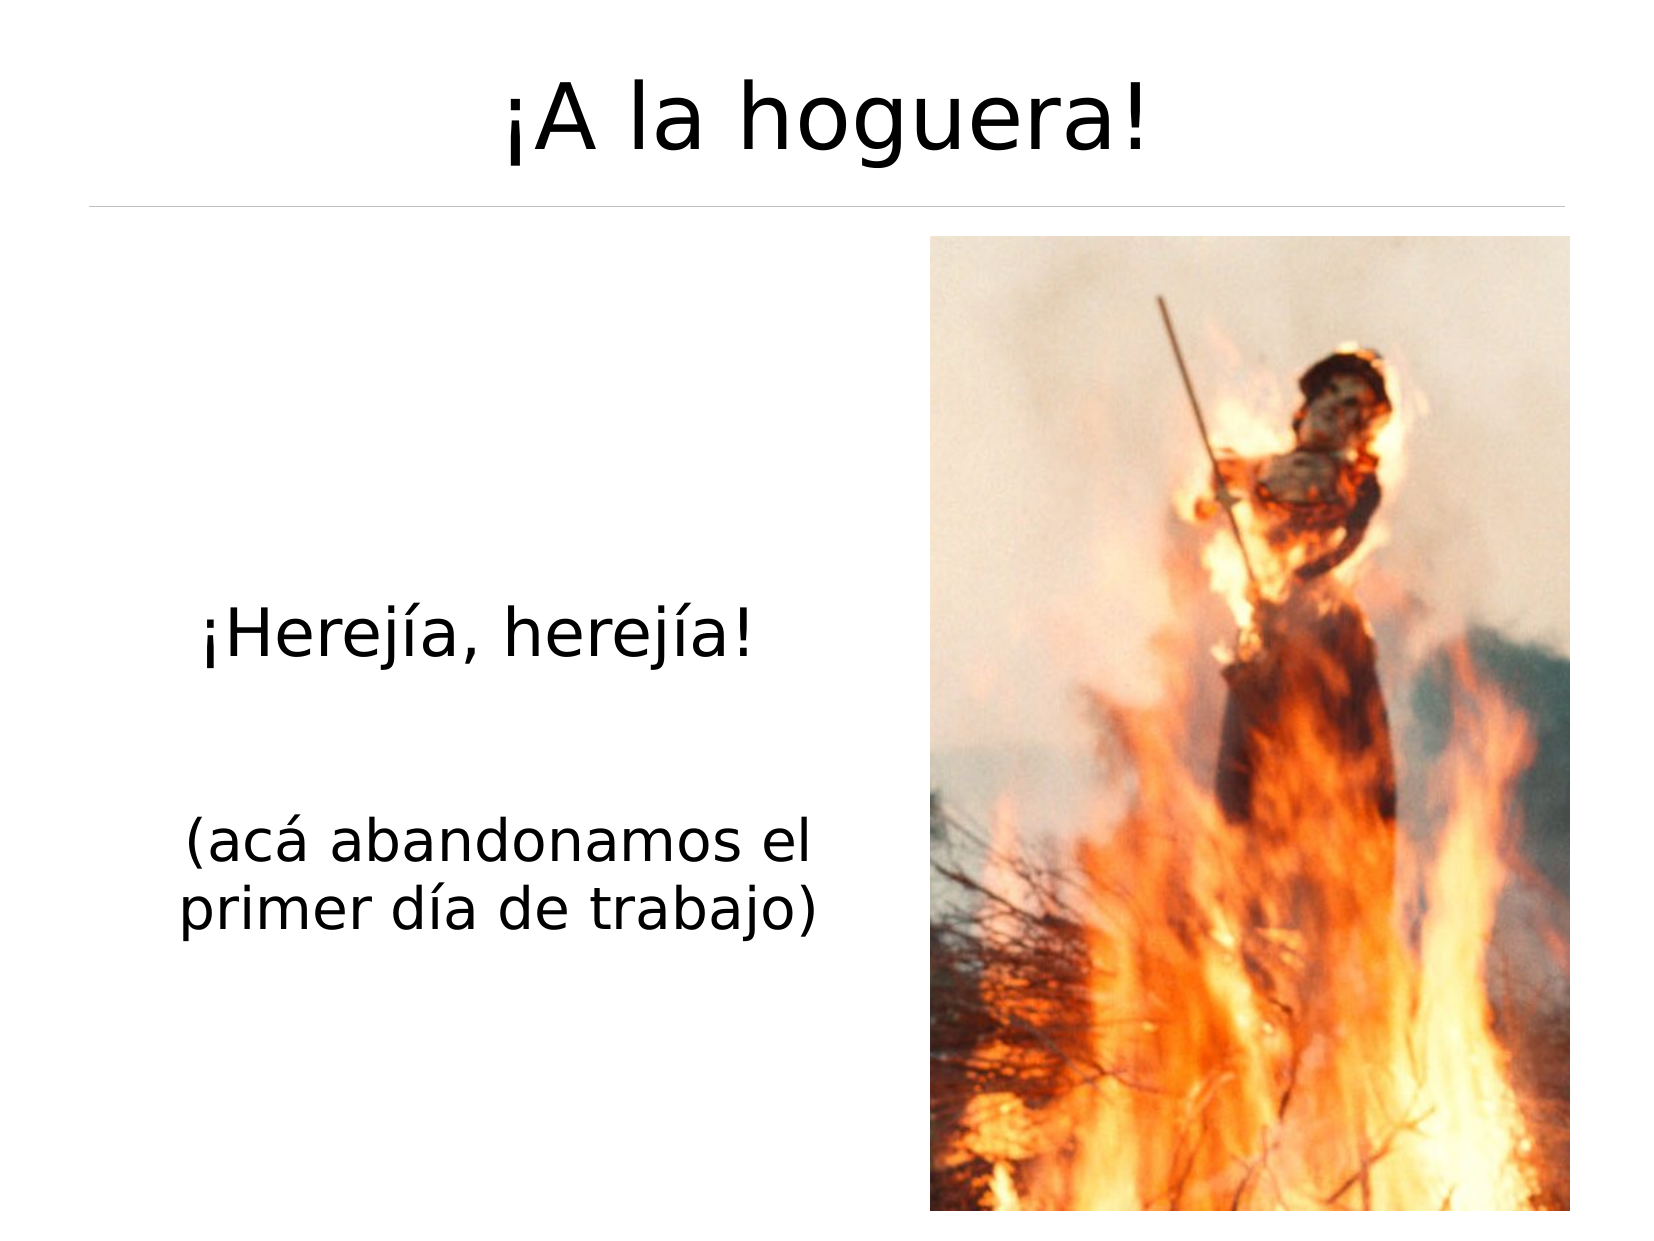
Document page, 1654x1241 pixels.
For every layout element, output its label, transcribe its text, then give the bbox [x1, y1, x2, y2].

title ¡A la hoguera! [88, 29, 1565, 207]
picture [930, 236, 1570, 1211]
subtitle ¡Herejía, herejía! (acá abandonamos el primer día de trabajo) [82, 206, 916, 1241]
